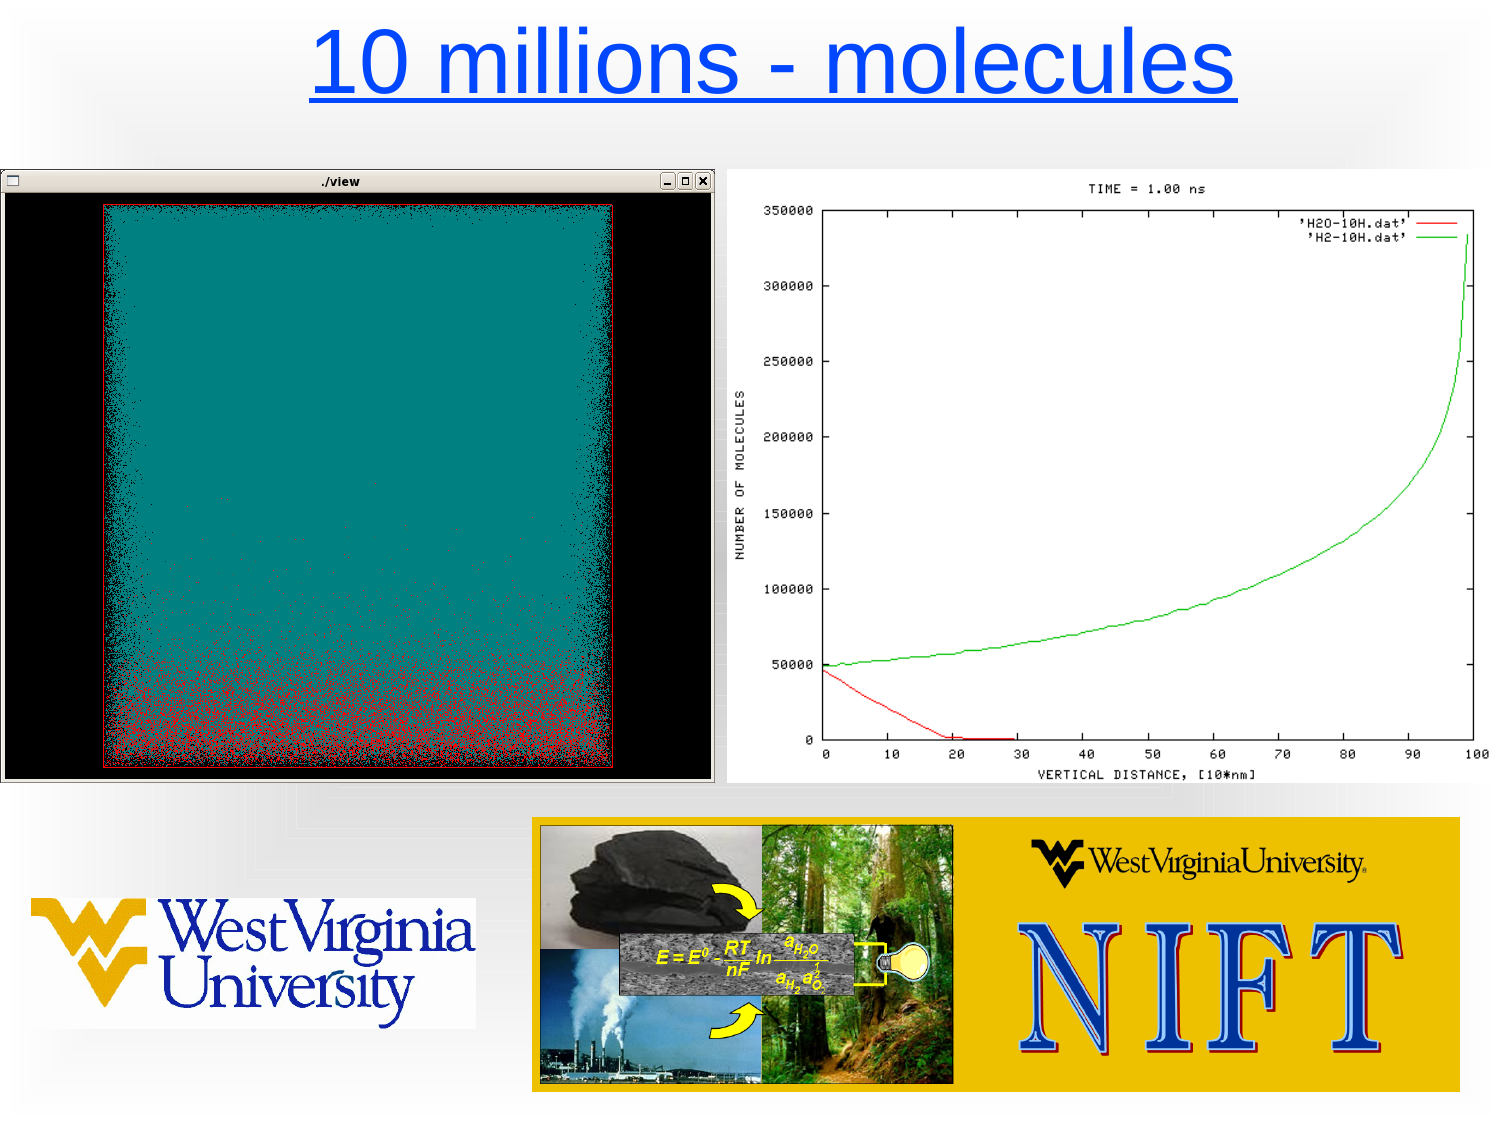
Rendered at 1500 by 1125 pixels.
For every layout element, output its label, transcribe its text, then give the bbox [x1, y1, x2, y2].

picture [727, 169, 1497, 783]
picture [0, 169, 715, 783]
title 10 millions - molecules [135, 10, 1411, 113]
picture [532, 817, 1460, 1092]
